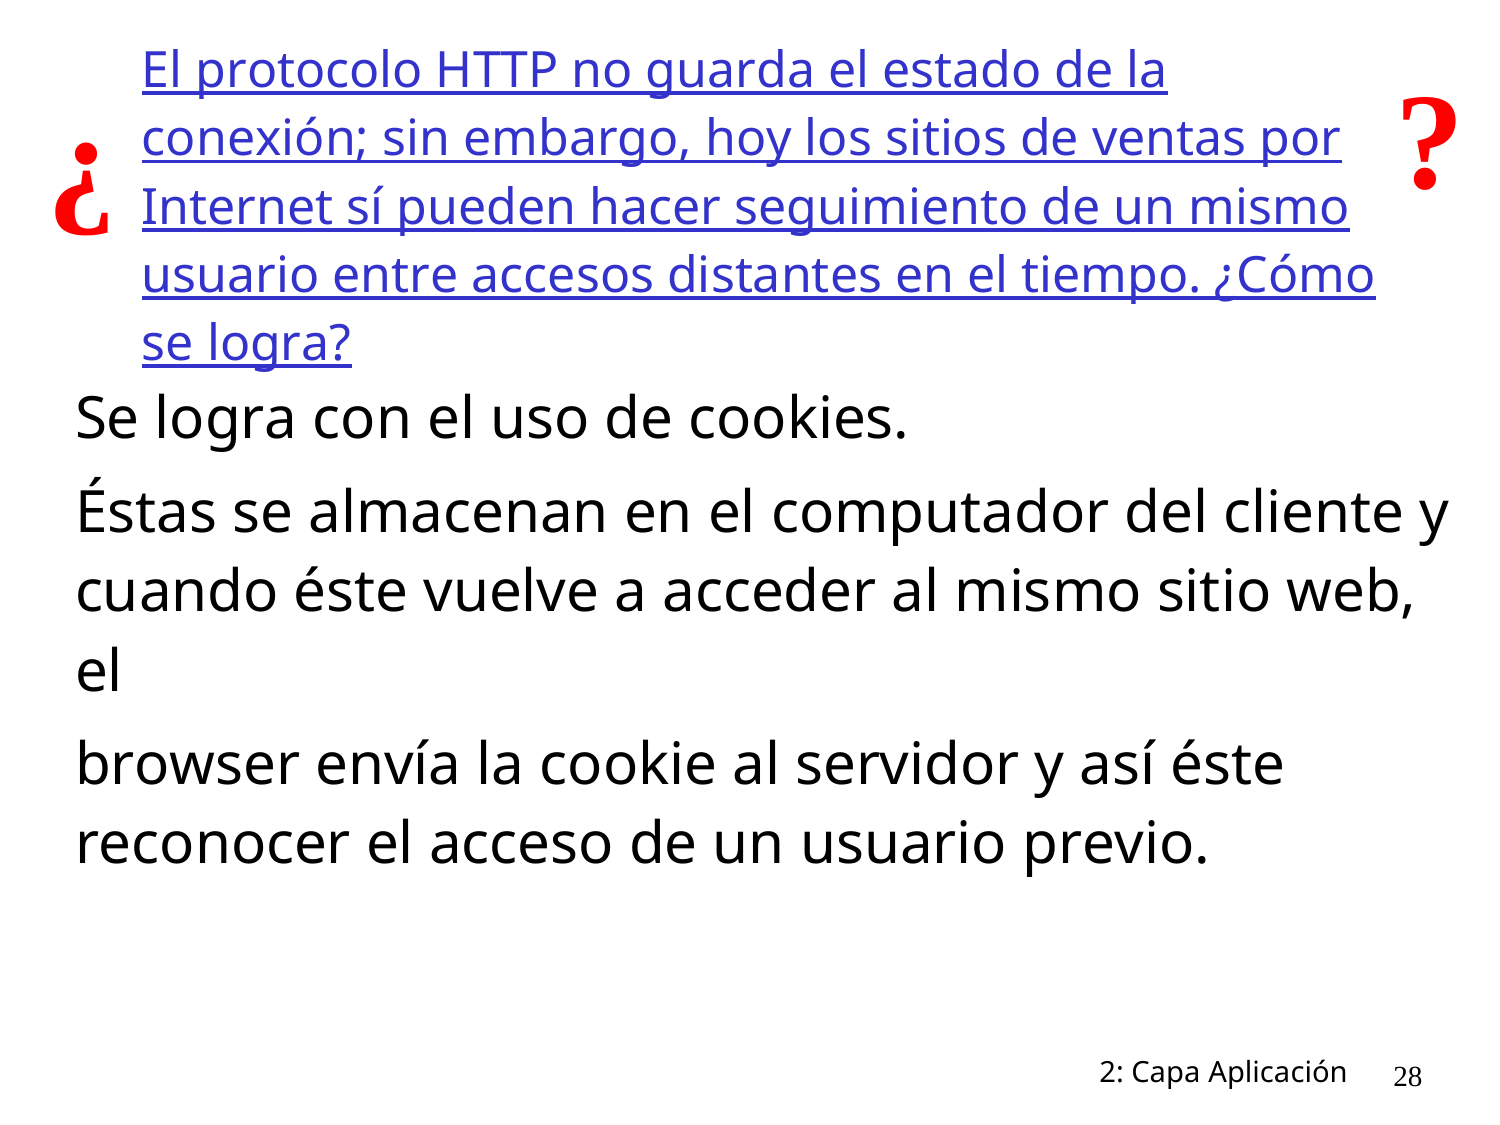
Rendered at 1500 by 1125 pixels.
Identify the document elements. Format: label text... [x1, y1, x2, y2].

text_box ¿ [32, 62, 133, 243]
title El protocolo HTTP no guarda el estado de la conexión; sin embargo, hoy los sitios de ventas por Internet sí pueden hacer seguimiento de un mismo usuario entre accesos distantes en el tiempo. ¿Cómo se logra? [141, 59, 1380, 351]
text_box ? [1380, 43, 1481, 224]
list Se logra con el uso de cookies. Éstas se almacenan en el computador del cliente y cuando éste vuelve a acceder al mismo sitio web, el browser envía la cookie al servidor y así éste reconocer el acceso de un usuario previo. [75, 376, 1463, 785]
